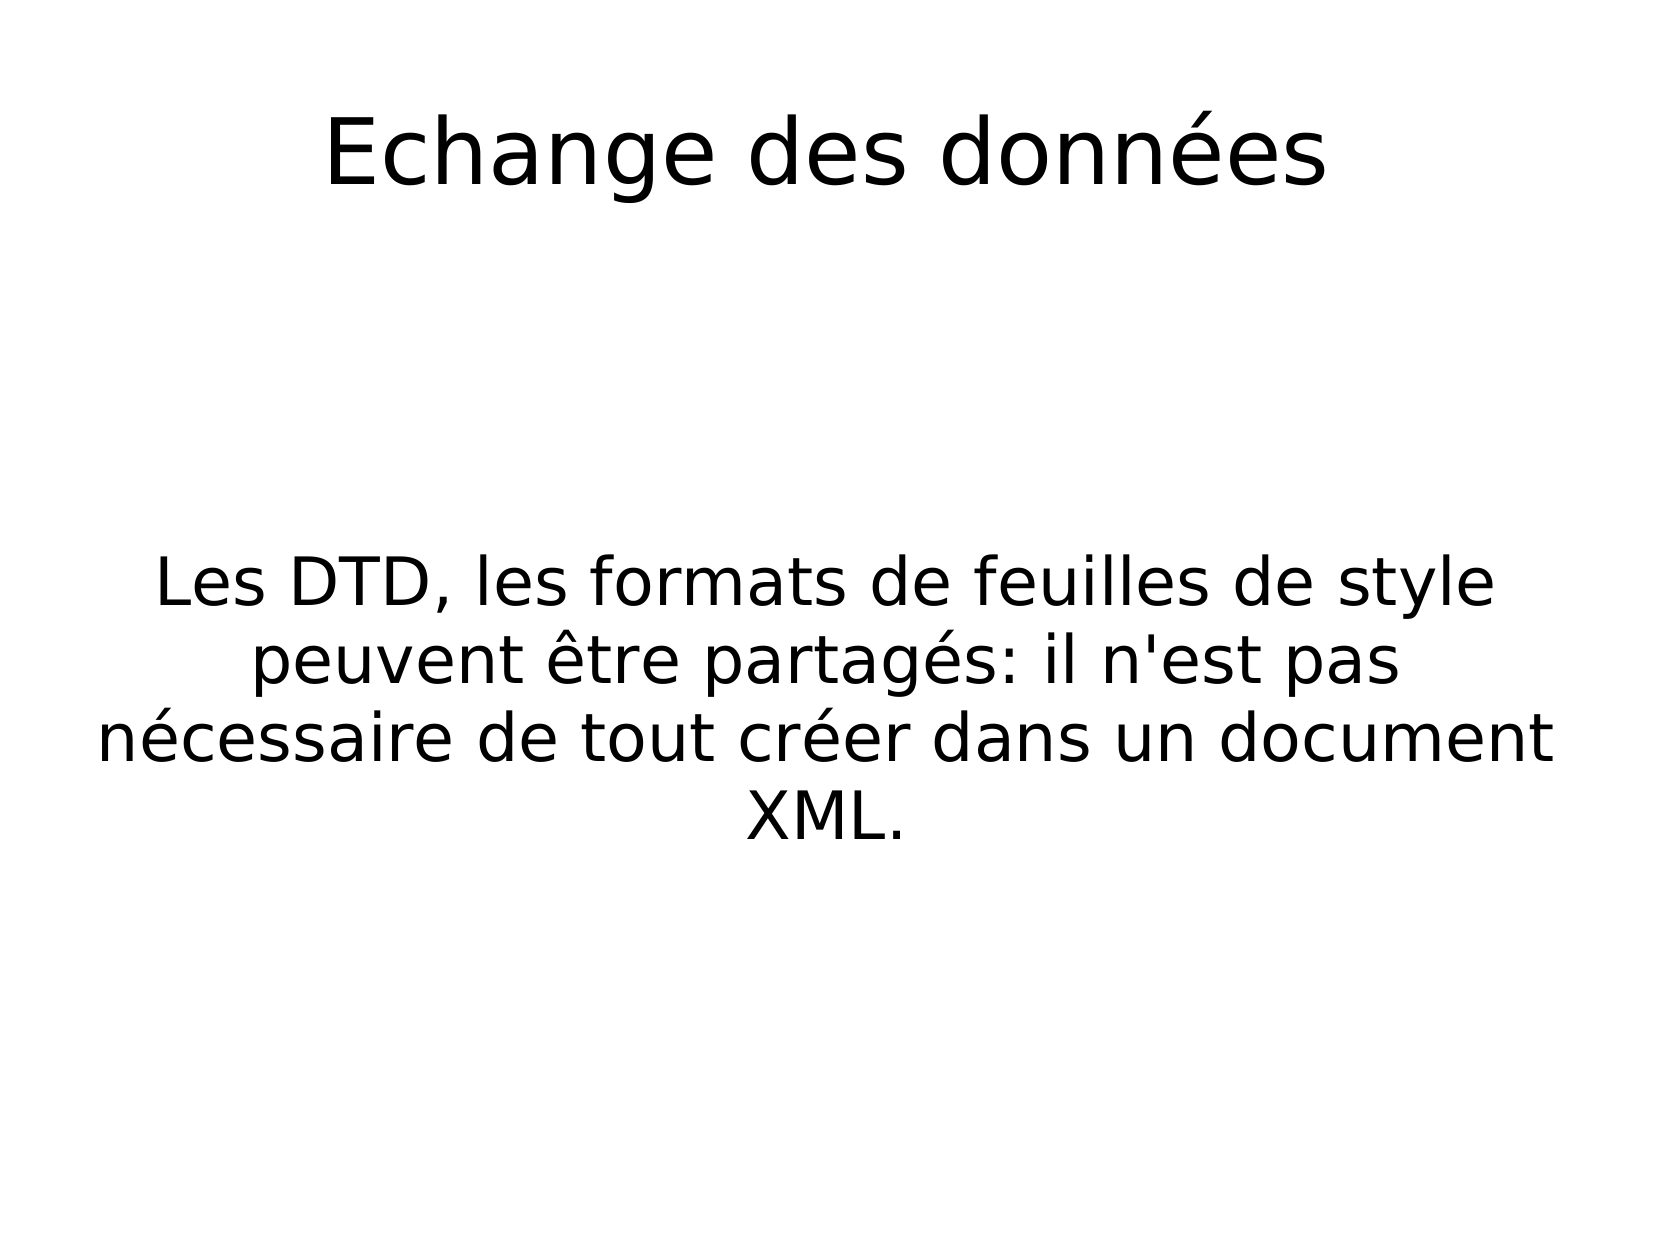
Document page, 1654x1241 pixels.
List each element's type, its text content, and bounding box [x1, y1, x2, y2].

subtitle Les DTD, les formats de feuilles de style peuvent être partagés: il n'est pas nécessaire de tout créer dans un document XML. [82, 290, 1571, 1109]
title Echange des données [82, 49, 1571, 257]
